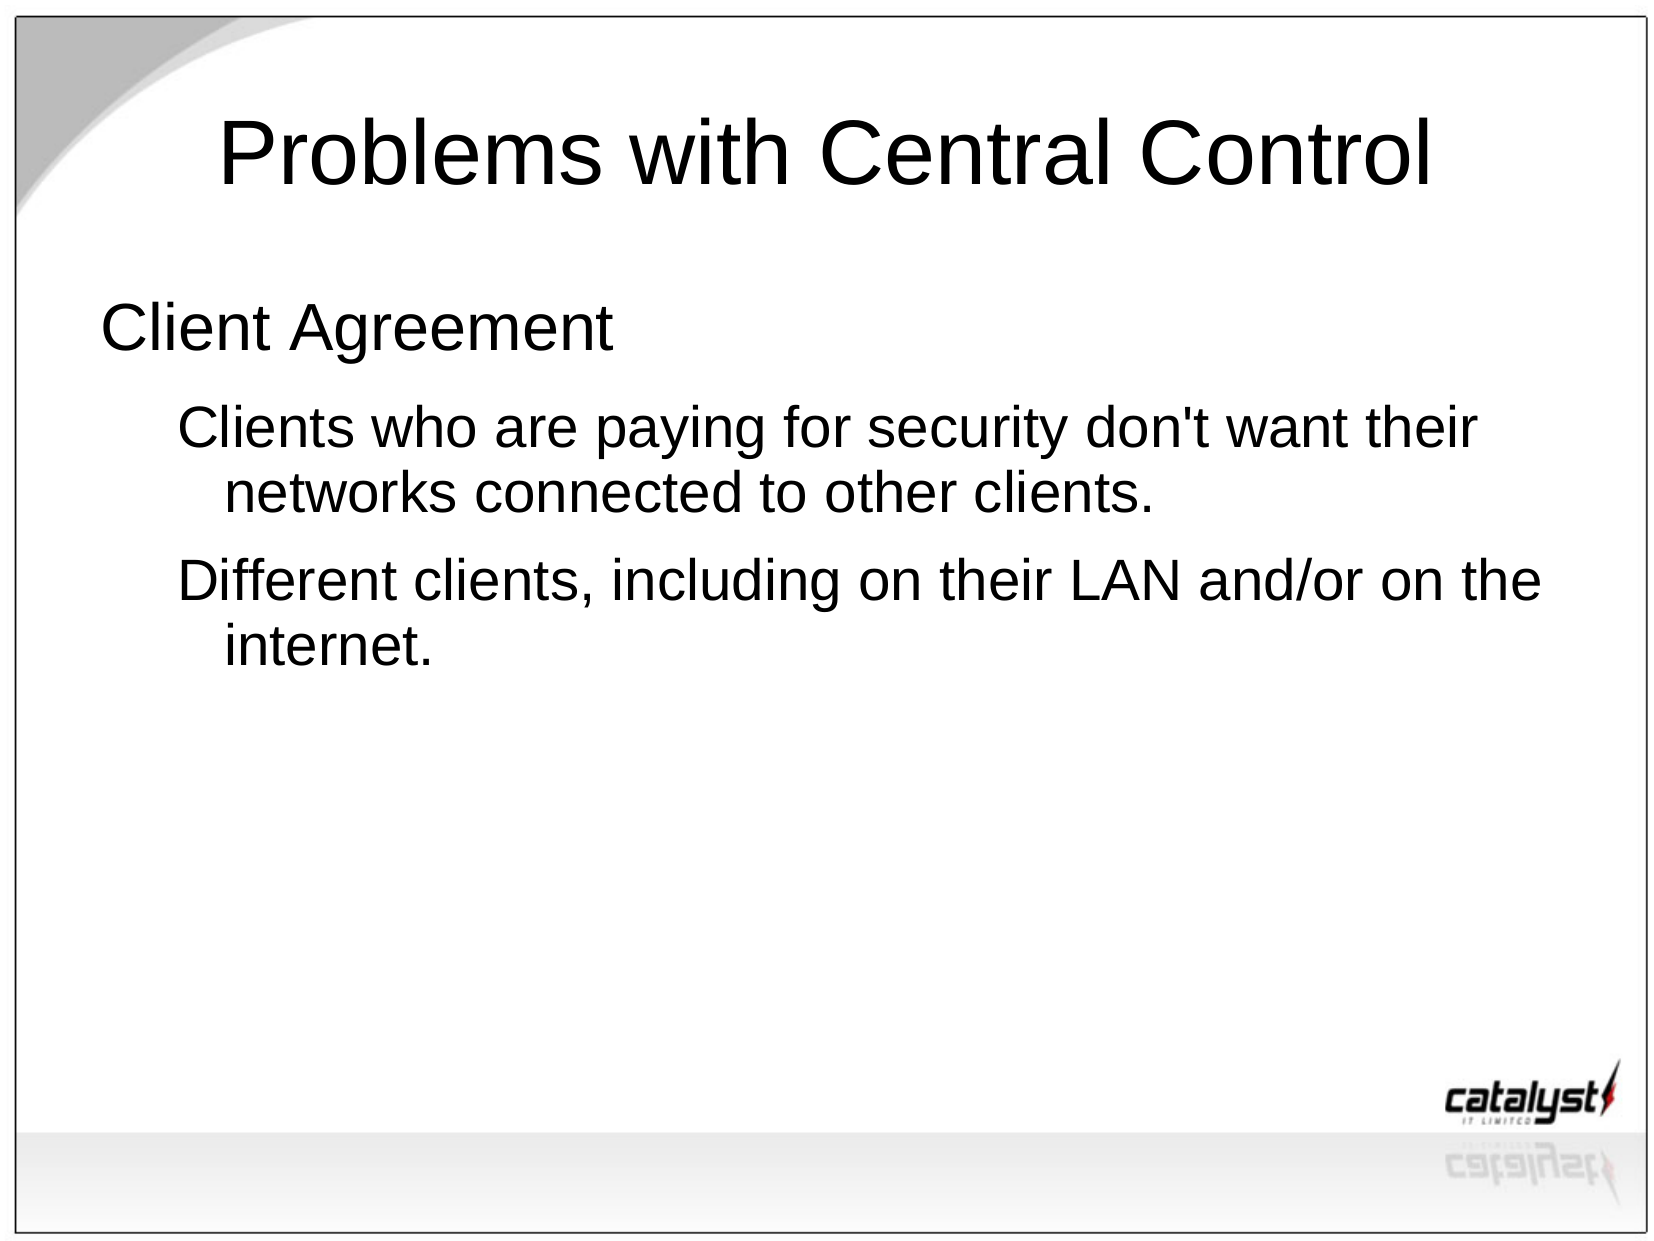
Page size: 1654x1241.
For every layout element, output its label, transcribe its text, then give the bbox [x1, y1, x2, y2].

list Client Agreement Clients who are paying for security don't want their networks connected to other clients. Different clients, including on their LAN and/or on the internet. [82, 290, 1571, 1094]
title Problems with Central Control [82, 56, 1571, 250]
picture [4, 5, 1654, 1241]
